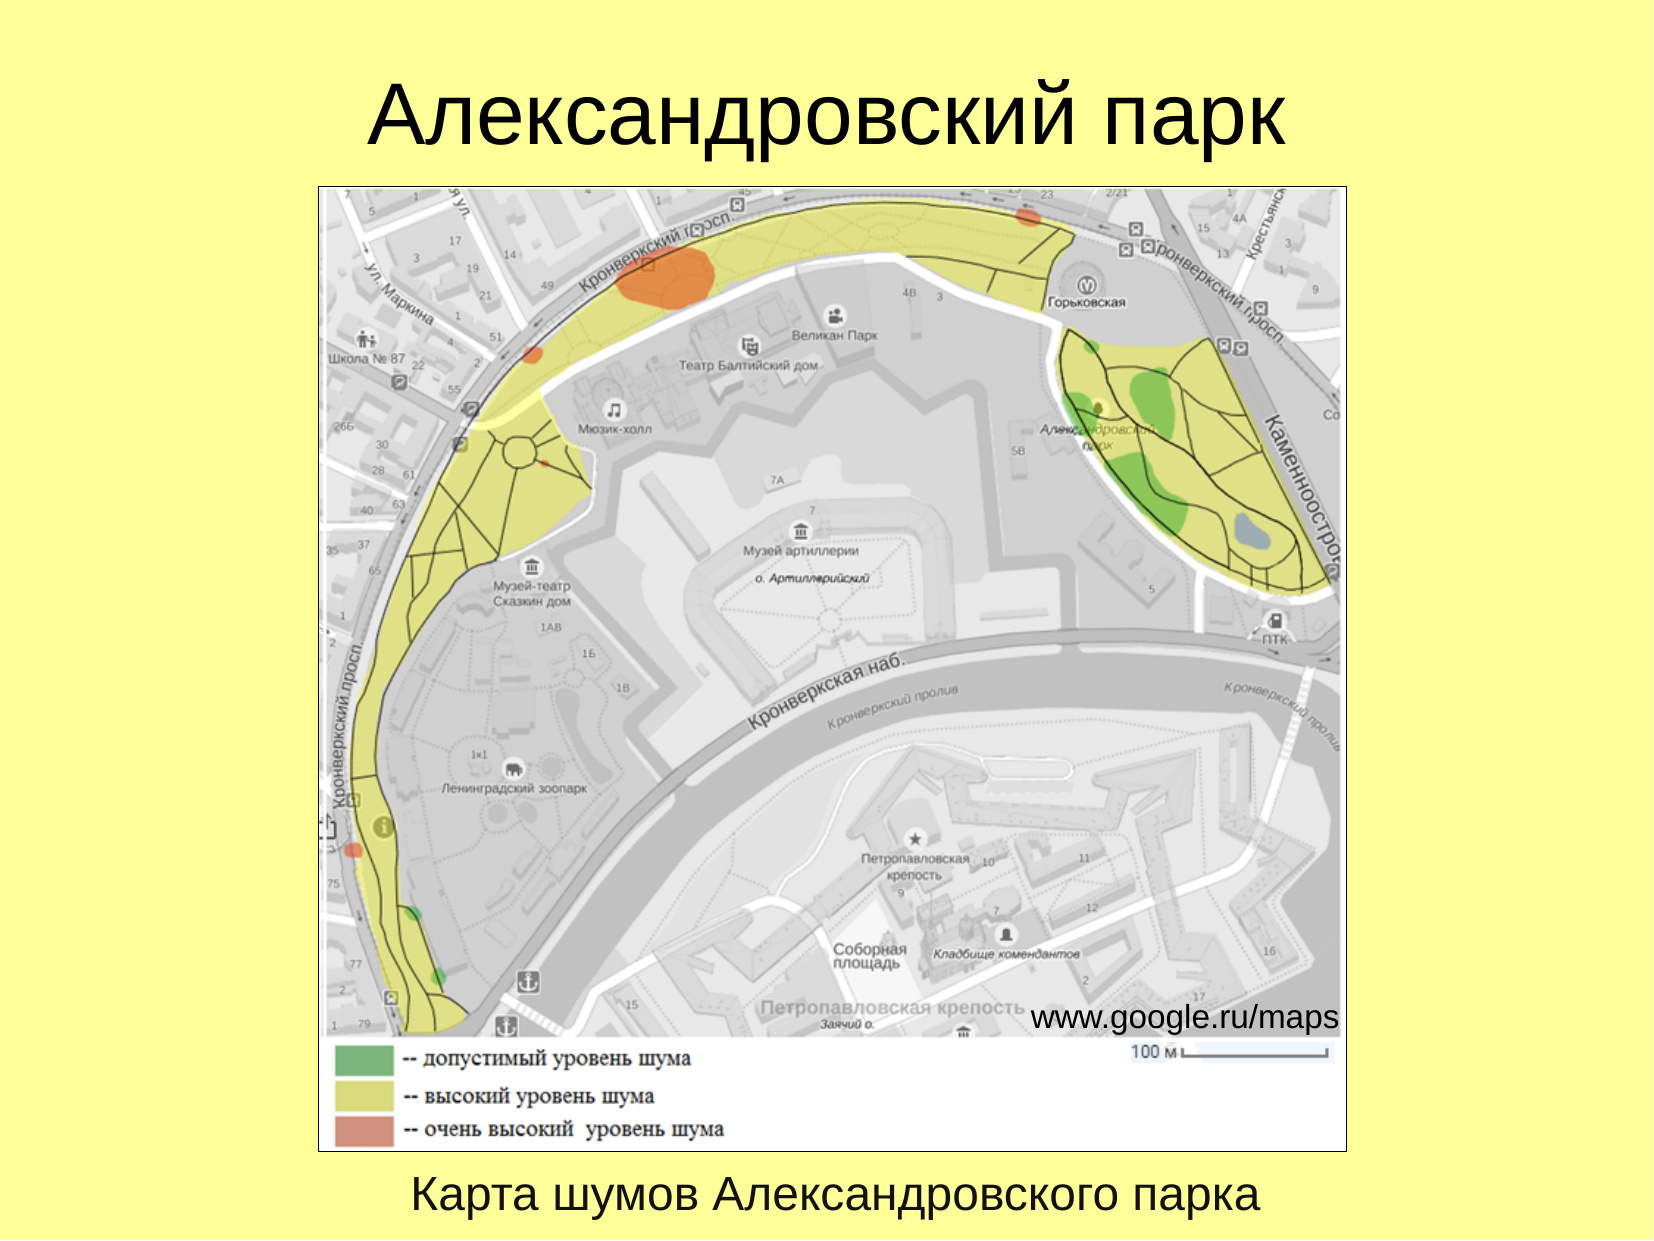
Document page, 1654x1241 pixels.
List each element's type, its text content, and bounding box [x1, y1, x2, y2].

text_box Карта шумов Александровского парка [395, 1159, 1277, 1231]
title Александровский парк [82, 11, 1571, 217]
picture [318, 186, 1347, 1151]
text_box www.google.ru/maps [1015, 991, 1393, 1049]
